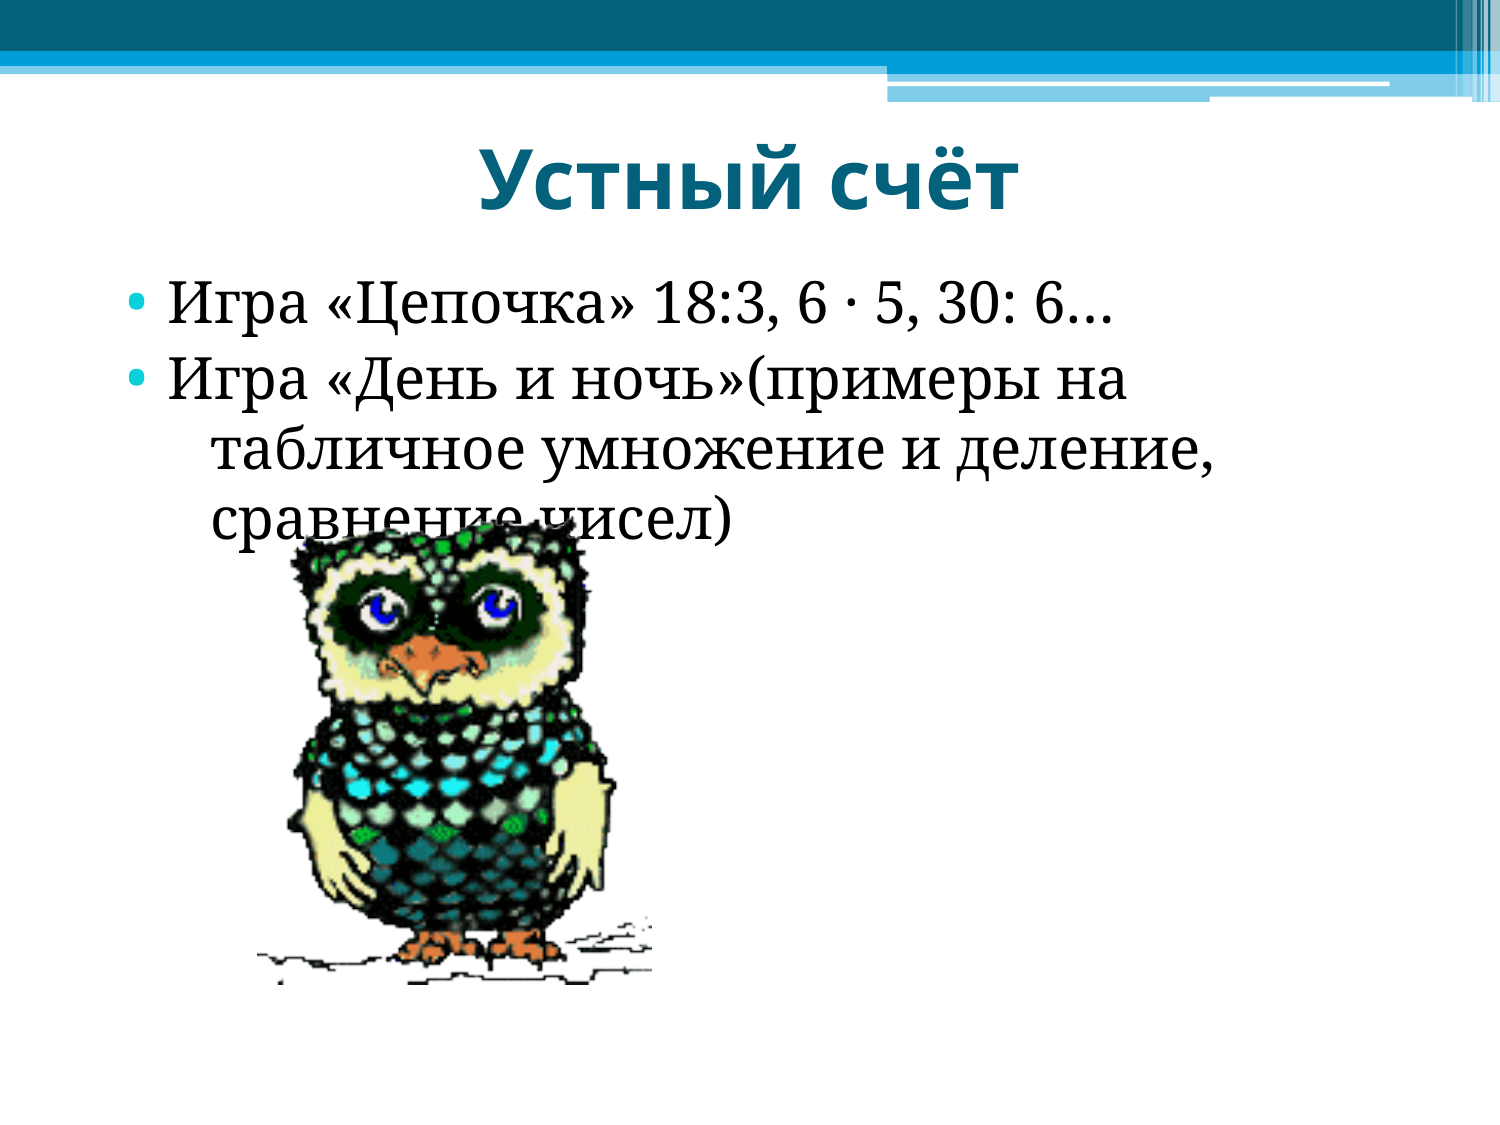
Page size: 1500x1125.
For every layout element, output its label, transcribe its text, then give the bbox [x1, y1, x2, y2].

title Устный счёт [75, 117, 1426, 235]
list Игра «Цепочка» 18:3, 6 · 5, 30: 6… Игра «День и ночь»(примеры на табличное умножение и деление, сравнение чисел) [75, 257, 1426, 1079]
picture [257, 480, 652, 985]
